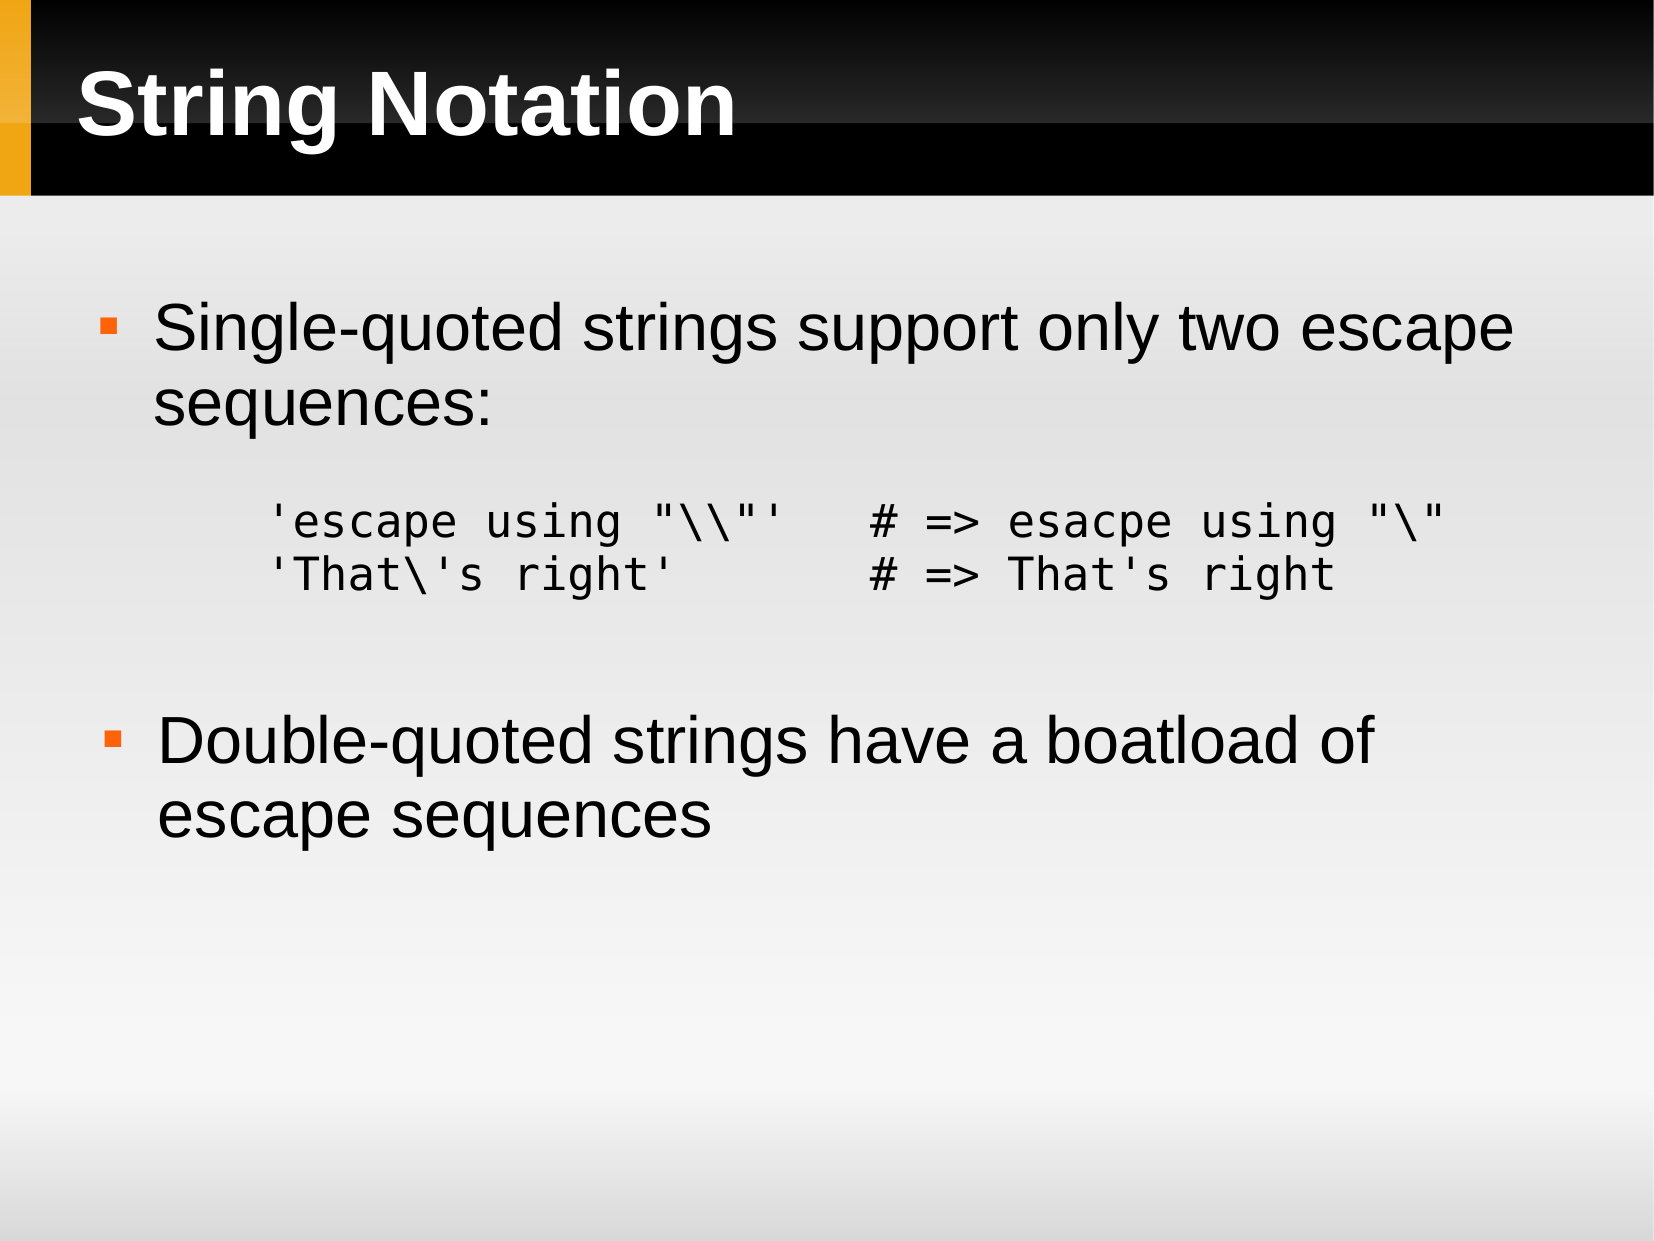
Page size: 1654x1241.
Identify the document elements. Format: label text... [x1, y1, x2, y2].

title String Notation [76, 7, 1565, 200]
list Single-quoted strings support only two escape sequences: [82, 290, 1571, 451]
picture [0, 0, 1654, 1241]
text_box 'escape using "\\"' # => esacpe using "\" 'That\'s right' # => That's right [250, 487, 1463, 702]
list Double-quoted strings have a boatload of escape sequences [86, 702, 1576, 863]
